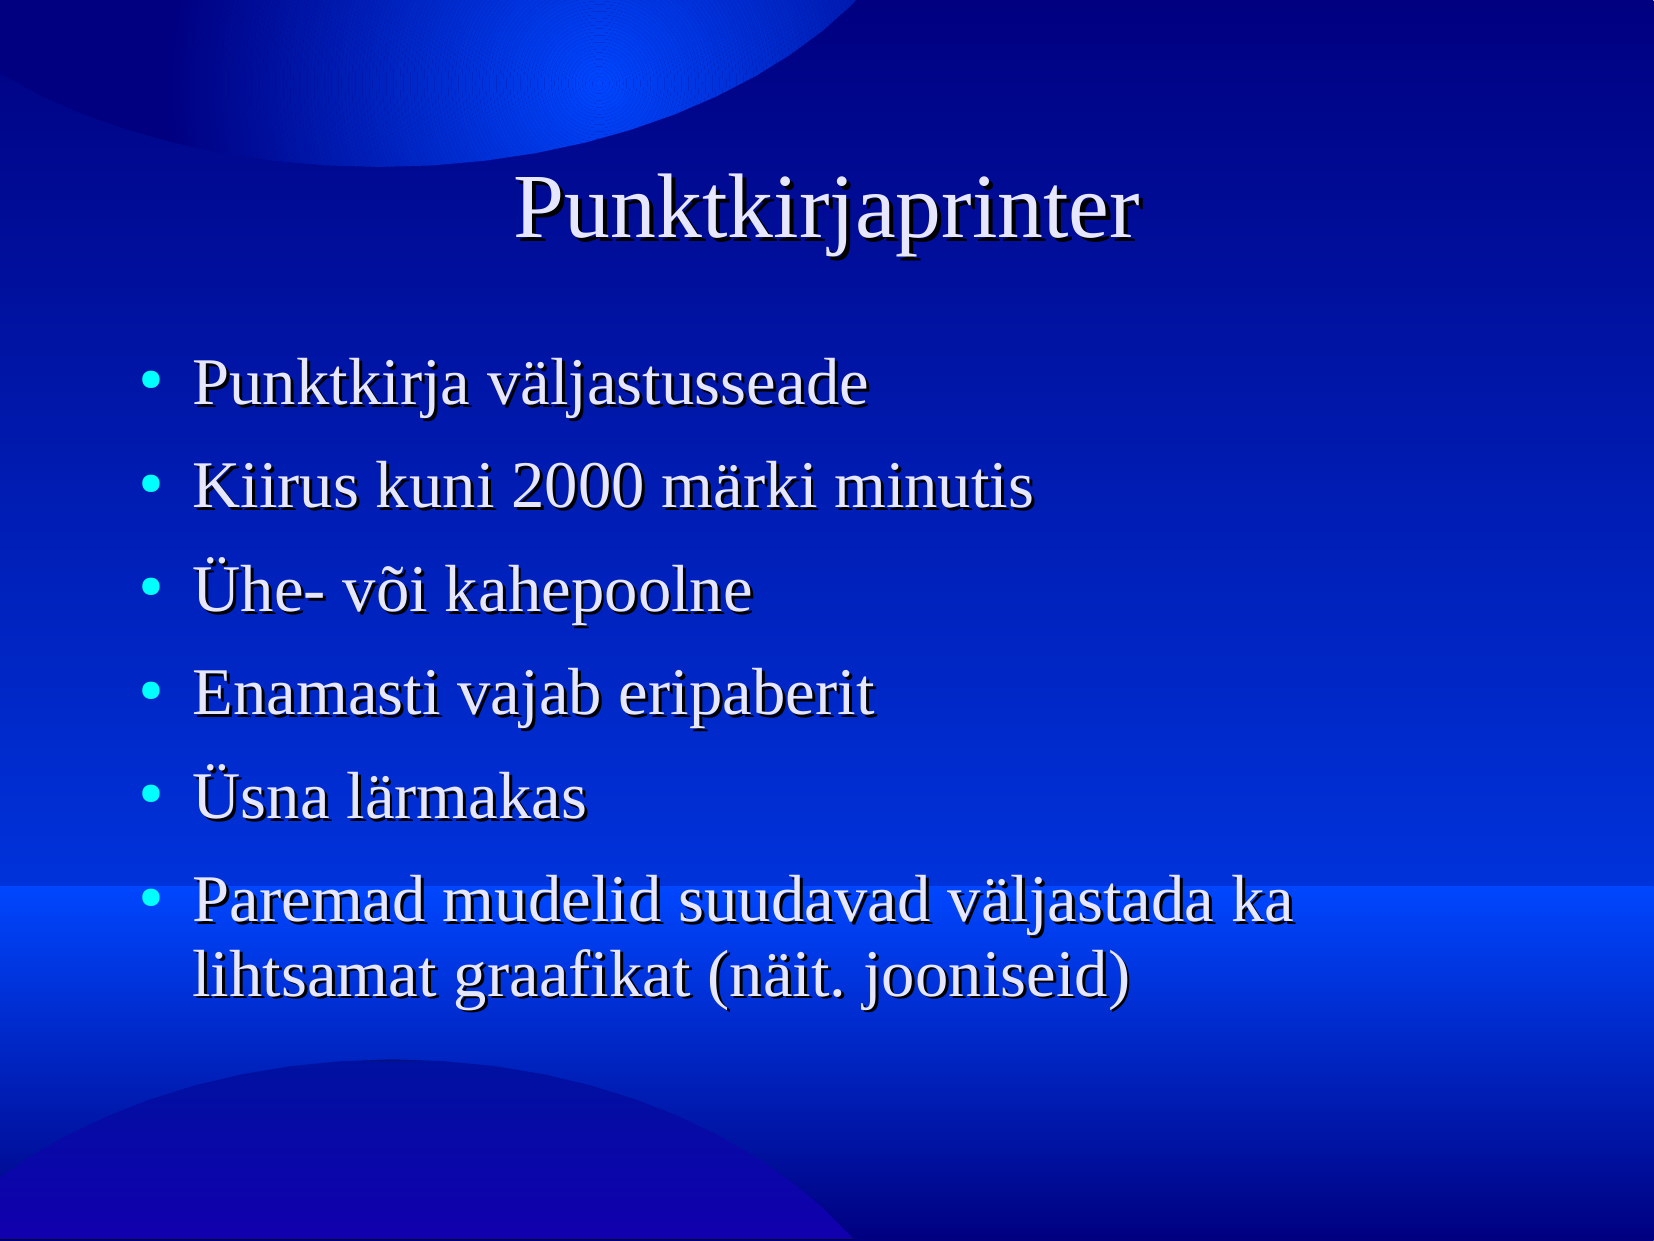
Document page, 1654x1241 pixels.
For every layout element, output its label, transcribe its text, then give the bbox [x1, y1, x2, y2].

title Punktkirjaprinter [121, 102, 1534, 311]
list Punktkirja väljastusseade Kiirus kuni 2000 märki minutis Ühe- või kahepoolne Enamasti vajab eripaberit Üsna lärmakas Paremad mudelid suudavad väljastada ka lihtsamat graafikat (näit. jooniseid) [121, 344, 1534, 1127]
